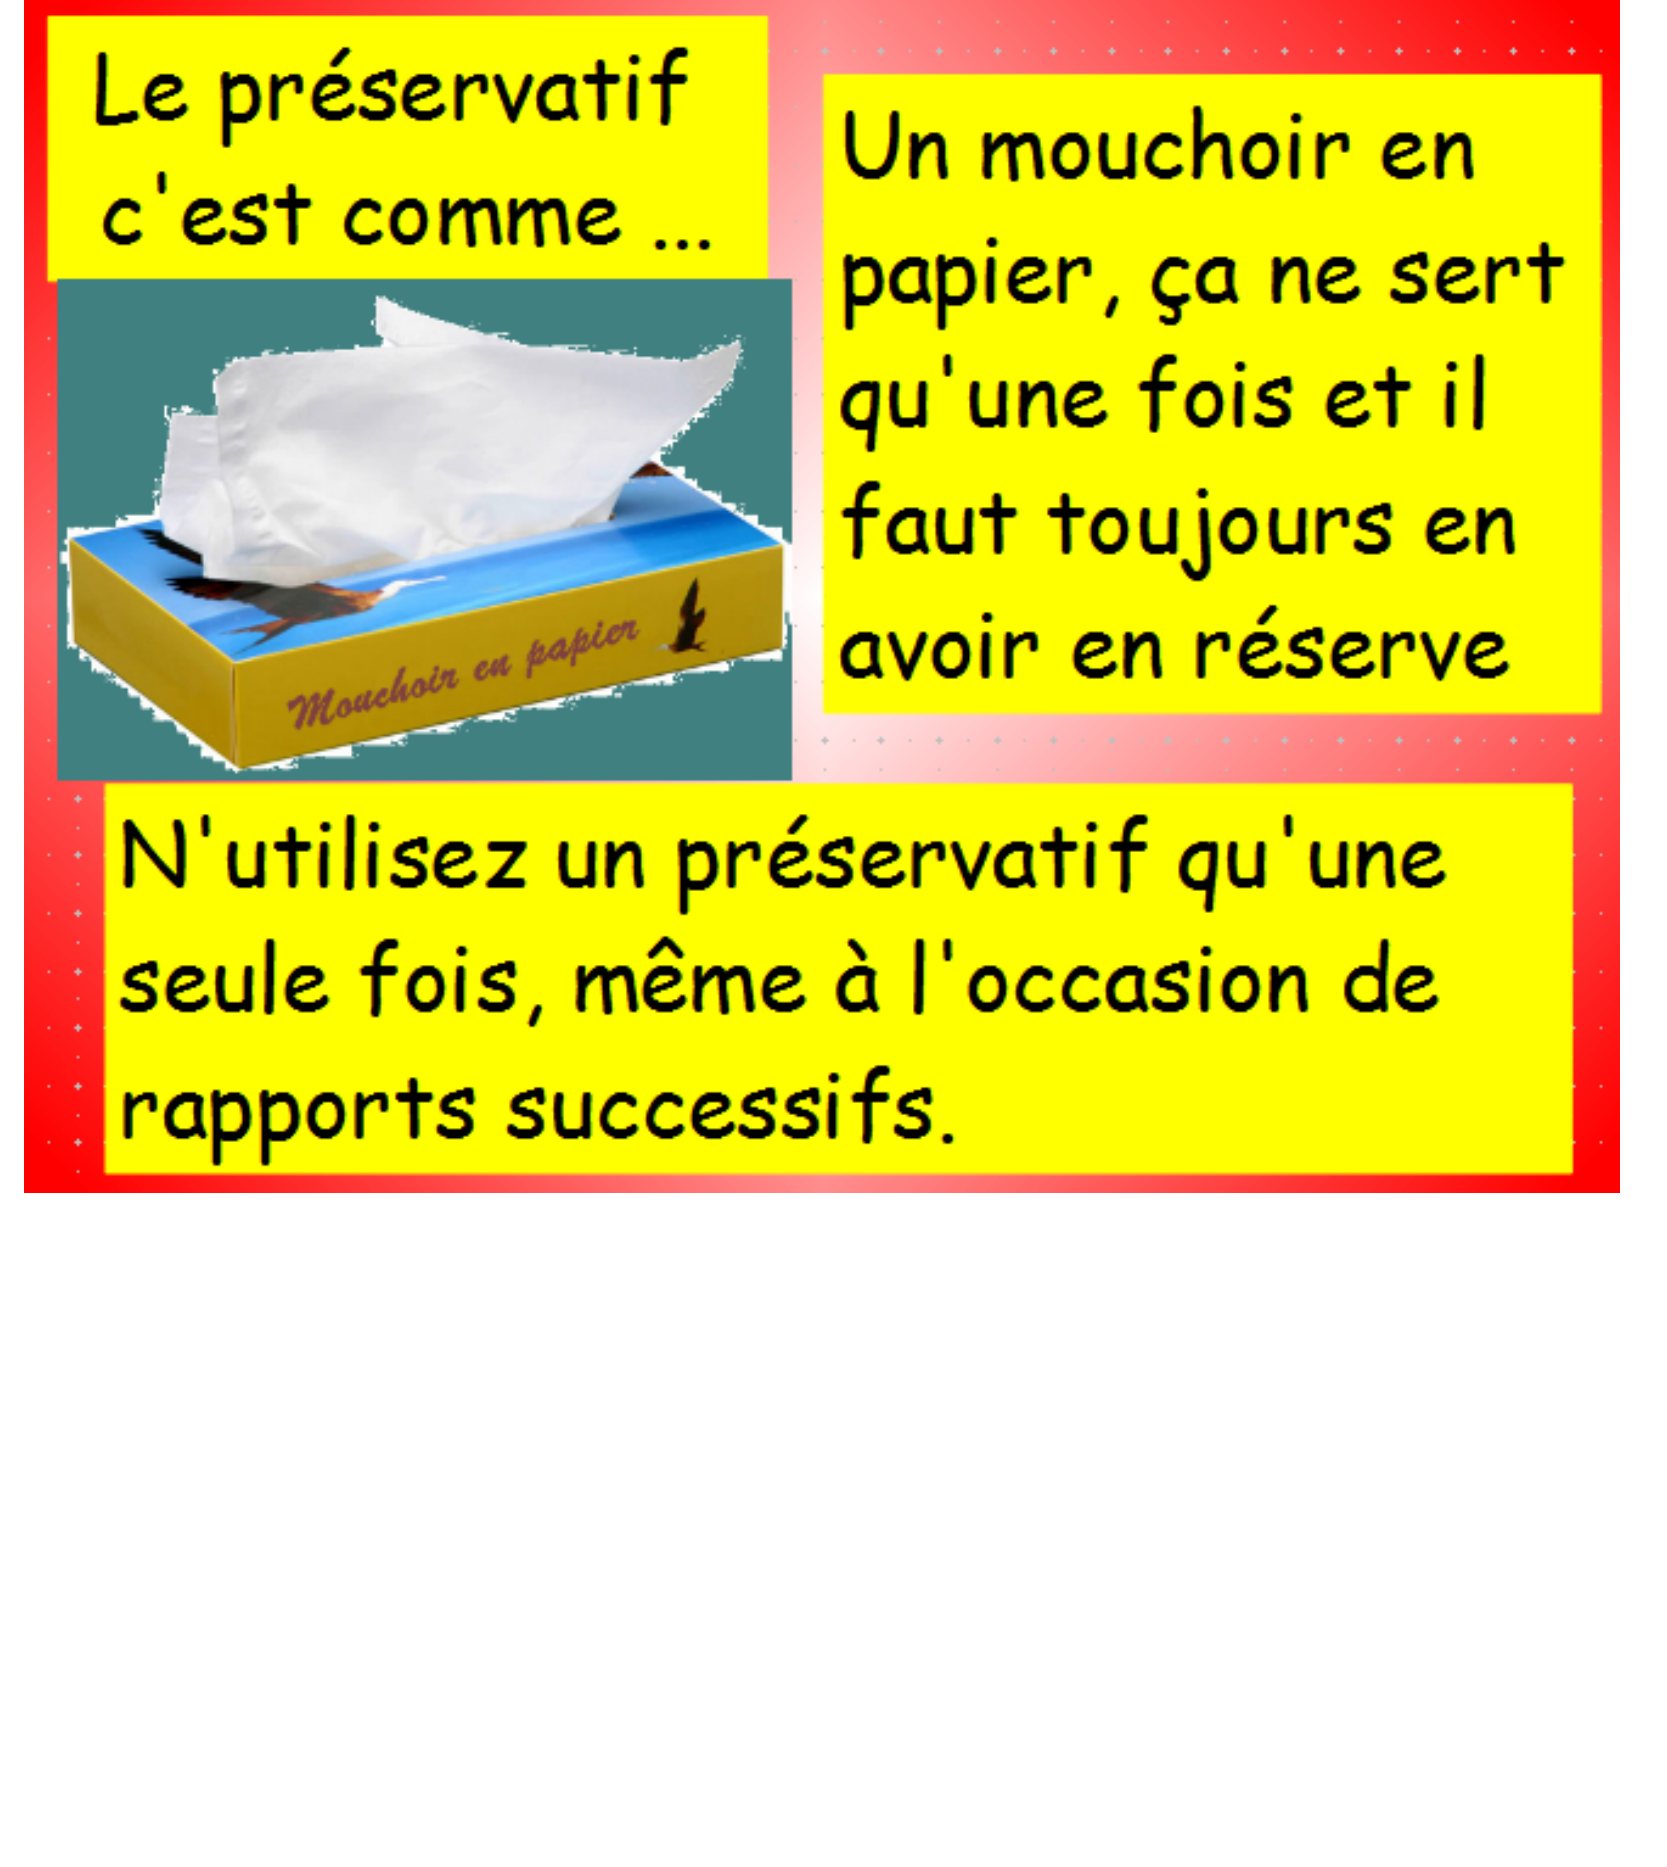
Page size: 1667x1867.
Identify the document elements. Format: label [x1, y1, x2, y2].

picture [24, 0, 1620, 1193]
